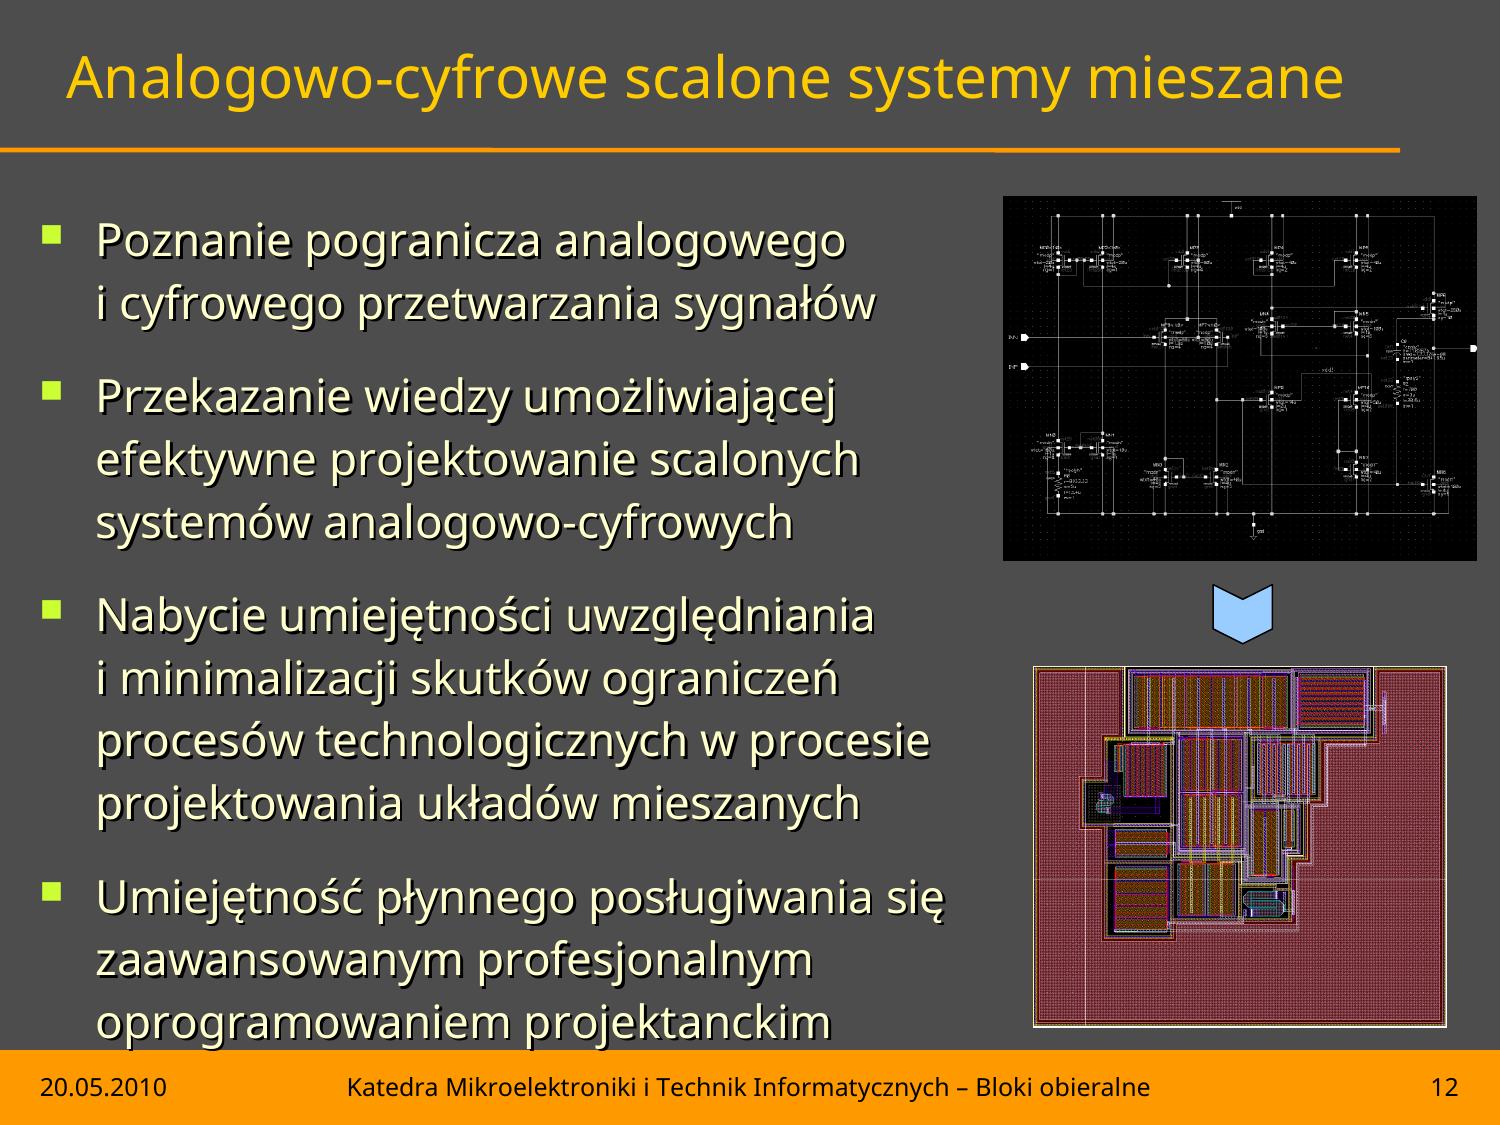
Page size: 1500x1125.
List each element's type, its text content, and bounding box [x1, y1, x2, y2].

picture [1033, 666, 1447, 1028]
text_box [1213, 584, 1273, 644]
list Poznanie pogranicza analogowego i cyfrowego przetwarzania sygnałów Przekazanie wiedzy umożliwiającej efektywne projektowanie scalonych systemów analogowo-cyfrowych Nabycie umiejętności uwzględniania i minimalizacji skutków ograniczeń procesów technologicznych w procesie projektowania układów mieszanych Umiejętność płynnego posługiwania się zaawansowanym profesjonalnym oprogramowaniem projektanckim [24, 199, 1447, 1034]
title Analogowo-cyfrowe scalone systemy mieszane [52, 0, 1500, 160]
picture [1003, 196, 1477, 561]
